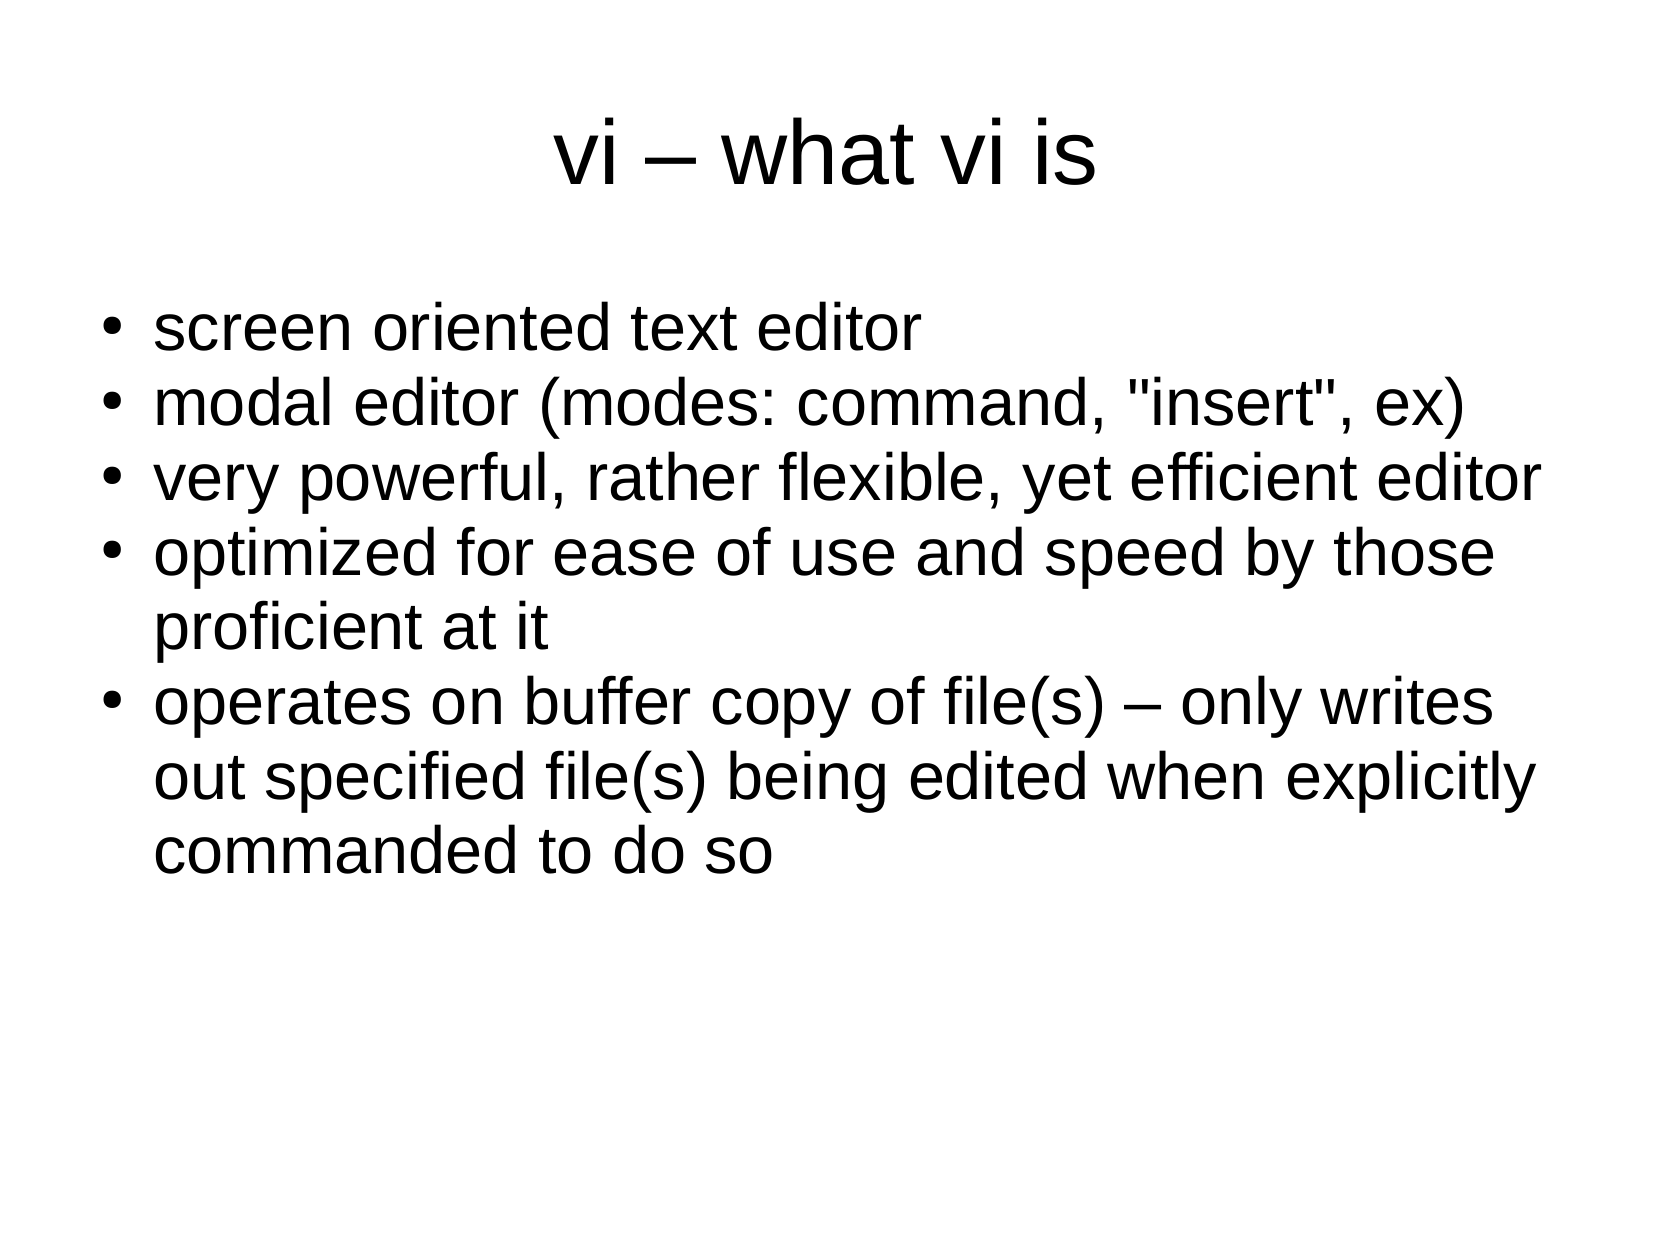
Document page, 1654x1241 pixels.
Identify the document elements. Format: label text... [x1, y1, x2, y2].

list screen oriented text editor modal editor (modes: command, "insert", ex) very powerful, rather flexible, yet efficient editor optimized for ease of use and speed by those proficient at it operates on buffer copy of file(s) – only writes out specified file(s) being edited when explicitly commanded to do so [82, 290, 1571, 1094]
title vi – what vi is [82, 56, 1571, 250]
